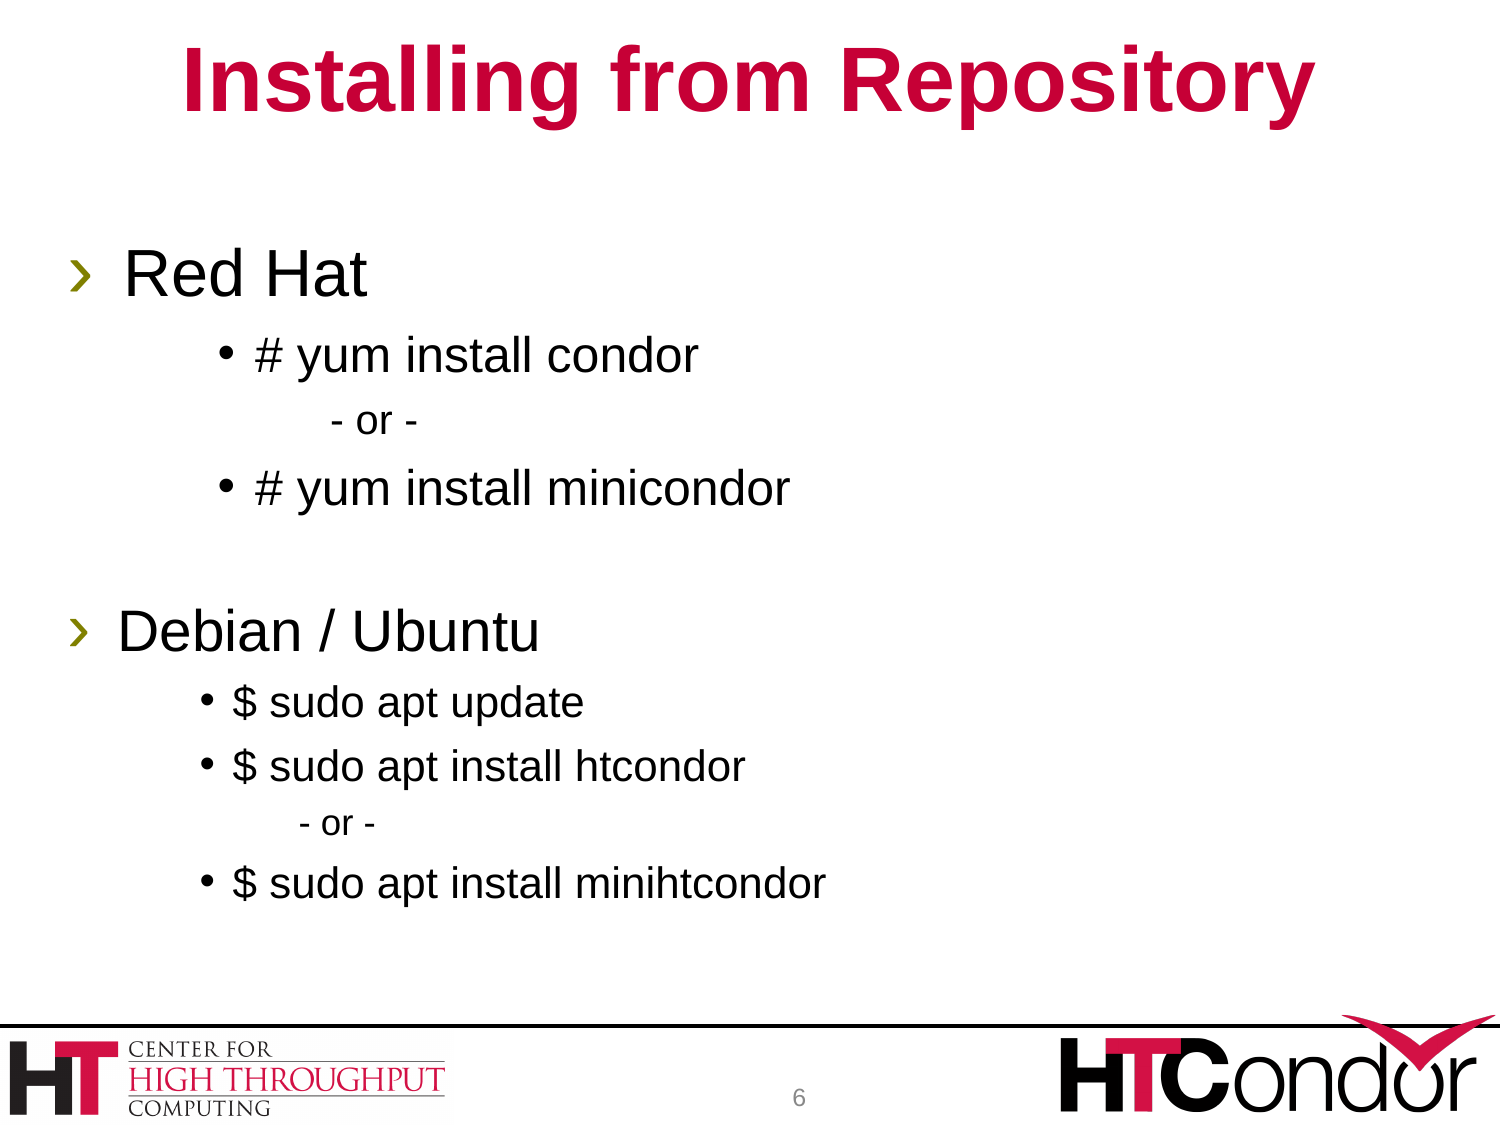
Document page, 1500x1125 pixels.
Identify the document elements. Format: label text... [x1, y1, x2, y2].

list Debian / Ubuntu $ sudo apt update $ sudo apt install htcondor - or - $ sudo apt install minihtcondor [52, 584, 1431, 916]
text_box <number> [624, 1066, 975, 1125]
title Installing from Repository [0, 0, 1500, 150]
picture [1055, 1014, 1500, 1119]
list Red Hat # yum install condor - or - # yum install minicondor [52, 222, 1431, 554]
picture [0, 1029, 454, 1125]
